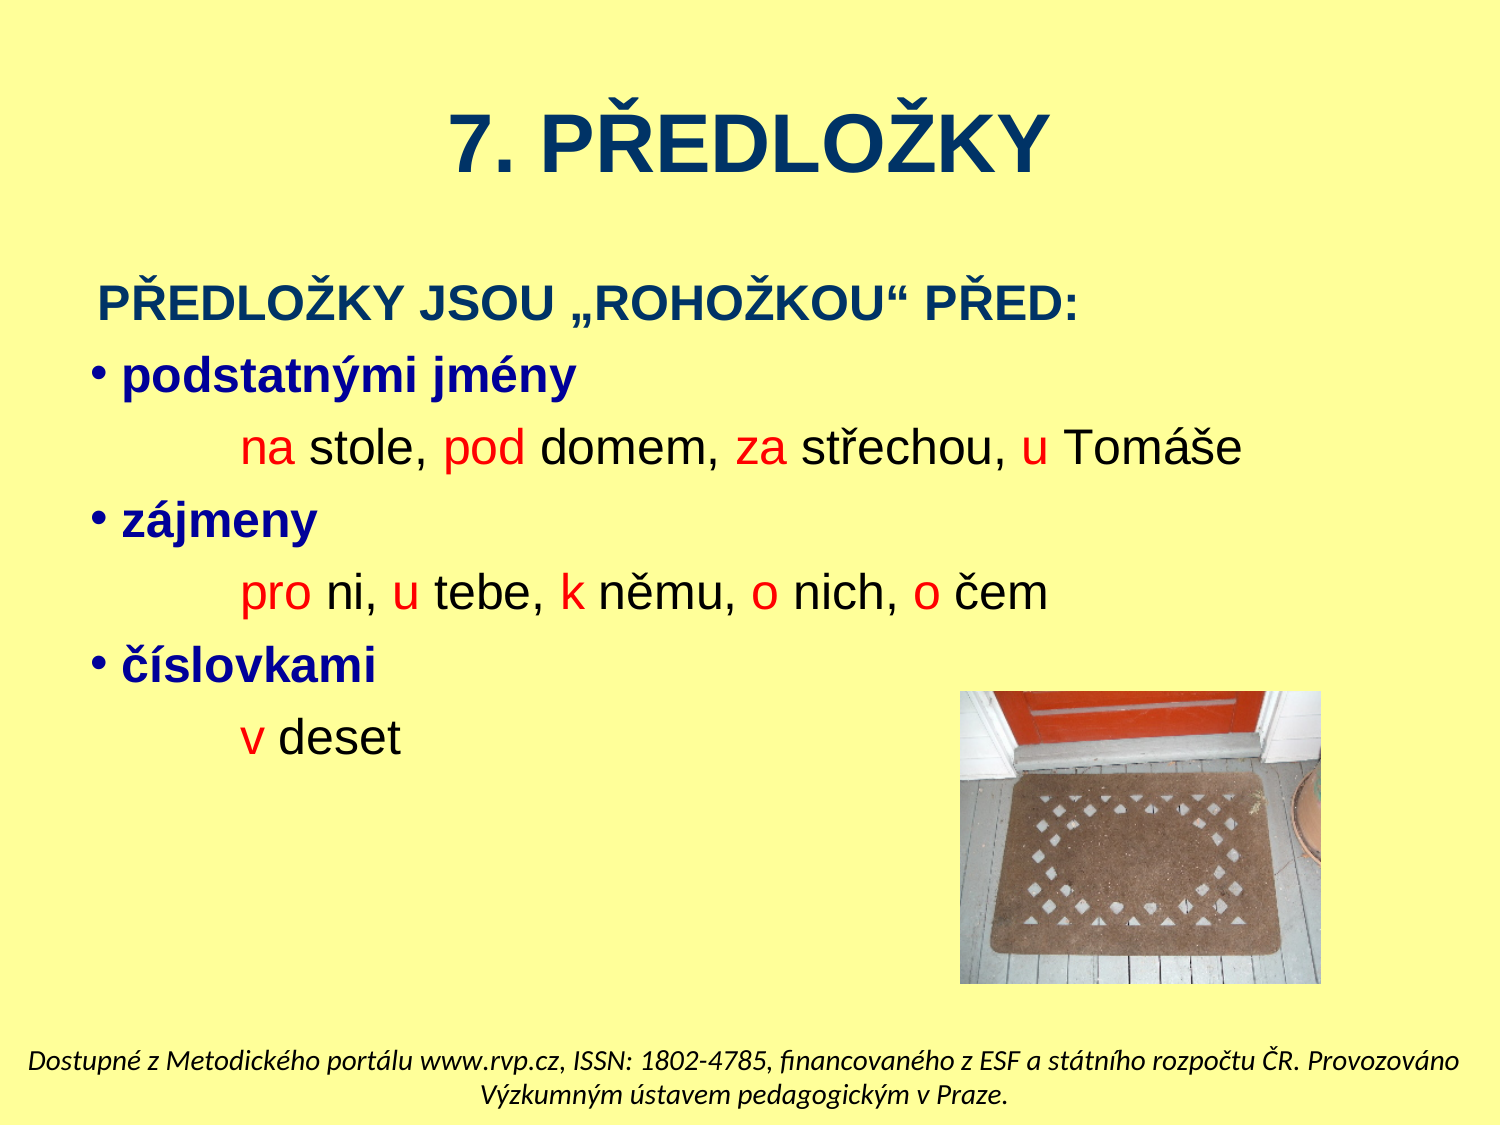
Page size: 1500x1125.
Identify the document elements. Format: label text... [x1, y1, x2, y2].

title 7. PŘEDLOŽKY [75, 45, 1426, 233]
picture [960, 691, 1321, 984]
list PŘEDLOŽKY JSOU „ROHOŽKOU“ PŘED: podstatnými jmény na stole, pod domem, za střechou, u Tomáše zájmeny pro ni, u tebe, k němu, o nich, o čem číslovkami v deset [75, 262, 1426, 1006]
text_box Dostupné z Metodického portálu www.rvp.cz, ISSN: 1802-4785, financovaného z ESF a státního rozpočtu ČR. Provozováno Výzkumným ústavem pedagogickým v Praze. [12, 1033, 1477, 1119]
